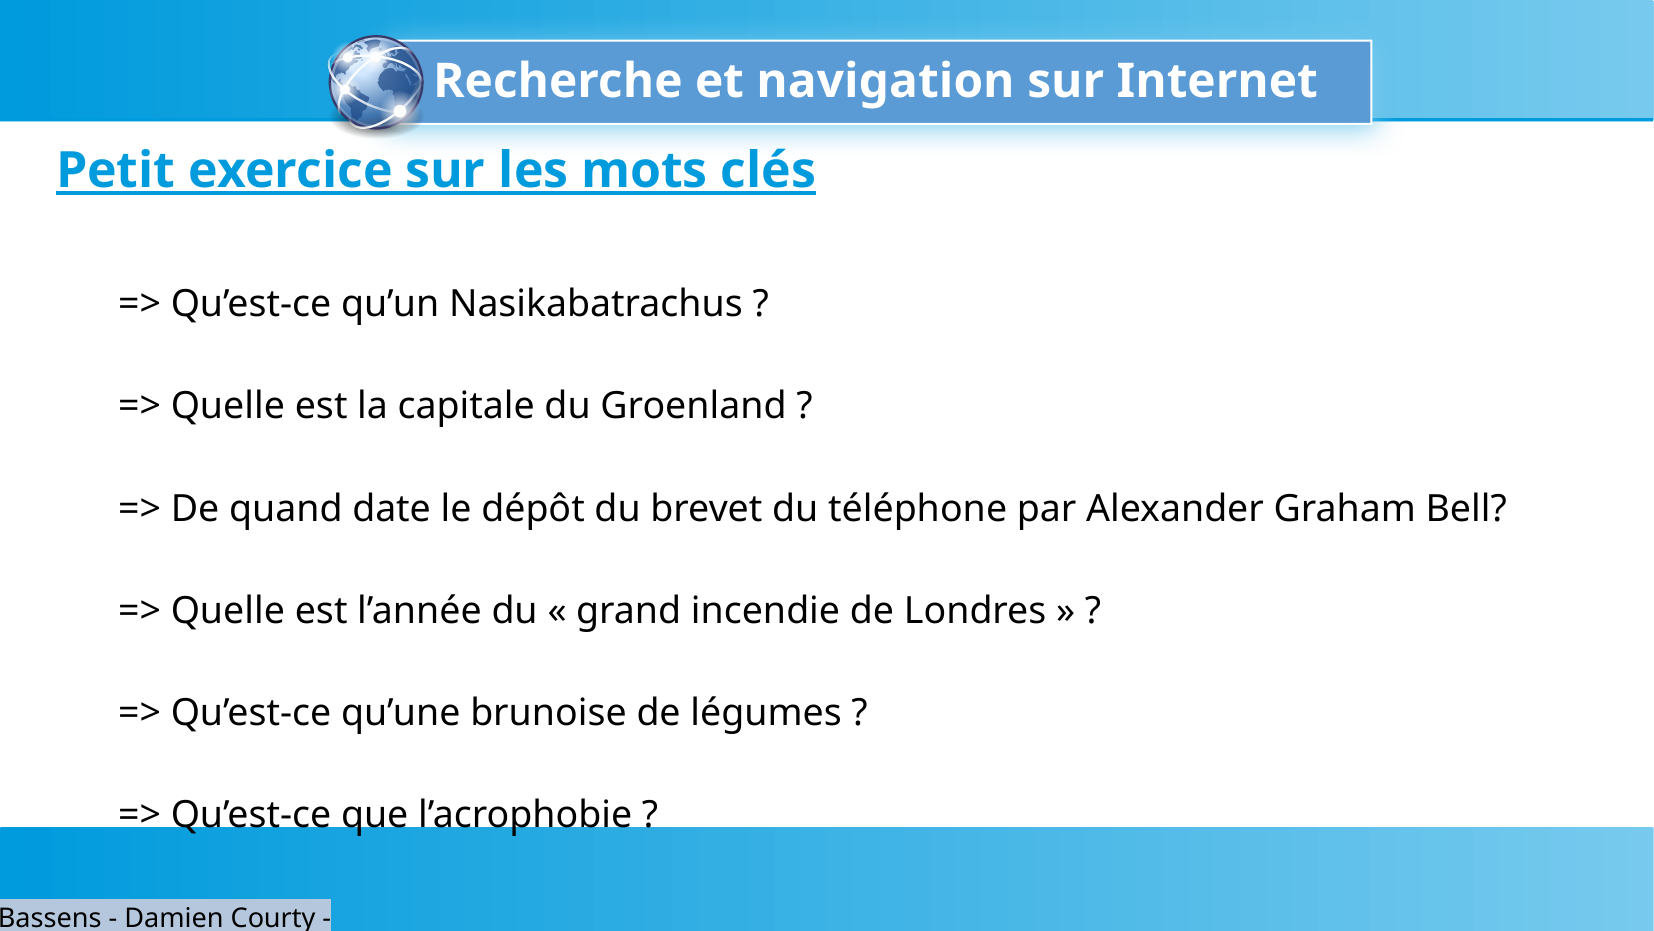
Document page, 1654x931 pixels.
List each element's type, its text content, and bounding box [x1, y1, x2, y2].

picture [324, 35, 427, 140]
text_box => Qu’est-ce qu’un Nasikabatrachus ? => Quelle est la capitale du Groenland ? => De quand date le dépôt du brevet du téléphone par Alexander Graham Bell? => Quelle est l’année du « grand incendie de Londres » ? => Qu’est-ce qu’une brunoise de légumes ? => Qu’est-ce que l’acrophobie ? [29, 218, 1565, 806]
text_box Recherche et navigation sur Internet [427, 40, 1372, 124]
text_box Petit exercice sur les mots clés [41, 126, 886, 218]
text_box Bassens - Damien Courty - 2024 [0, 891, 408, 931]
